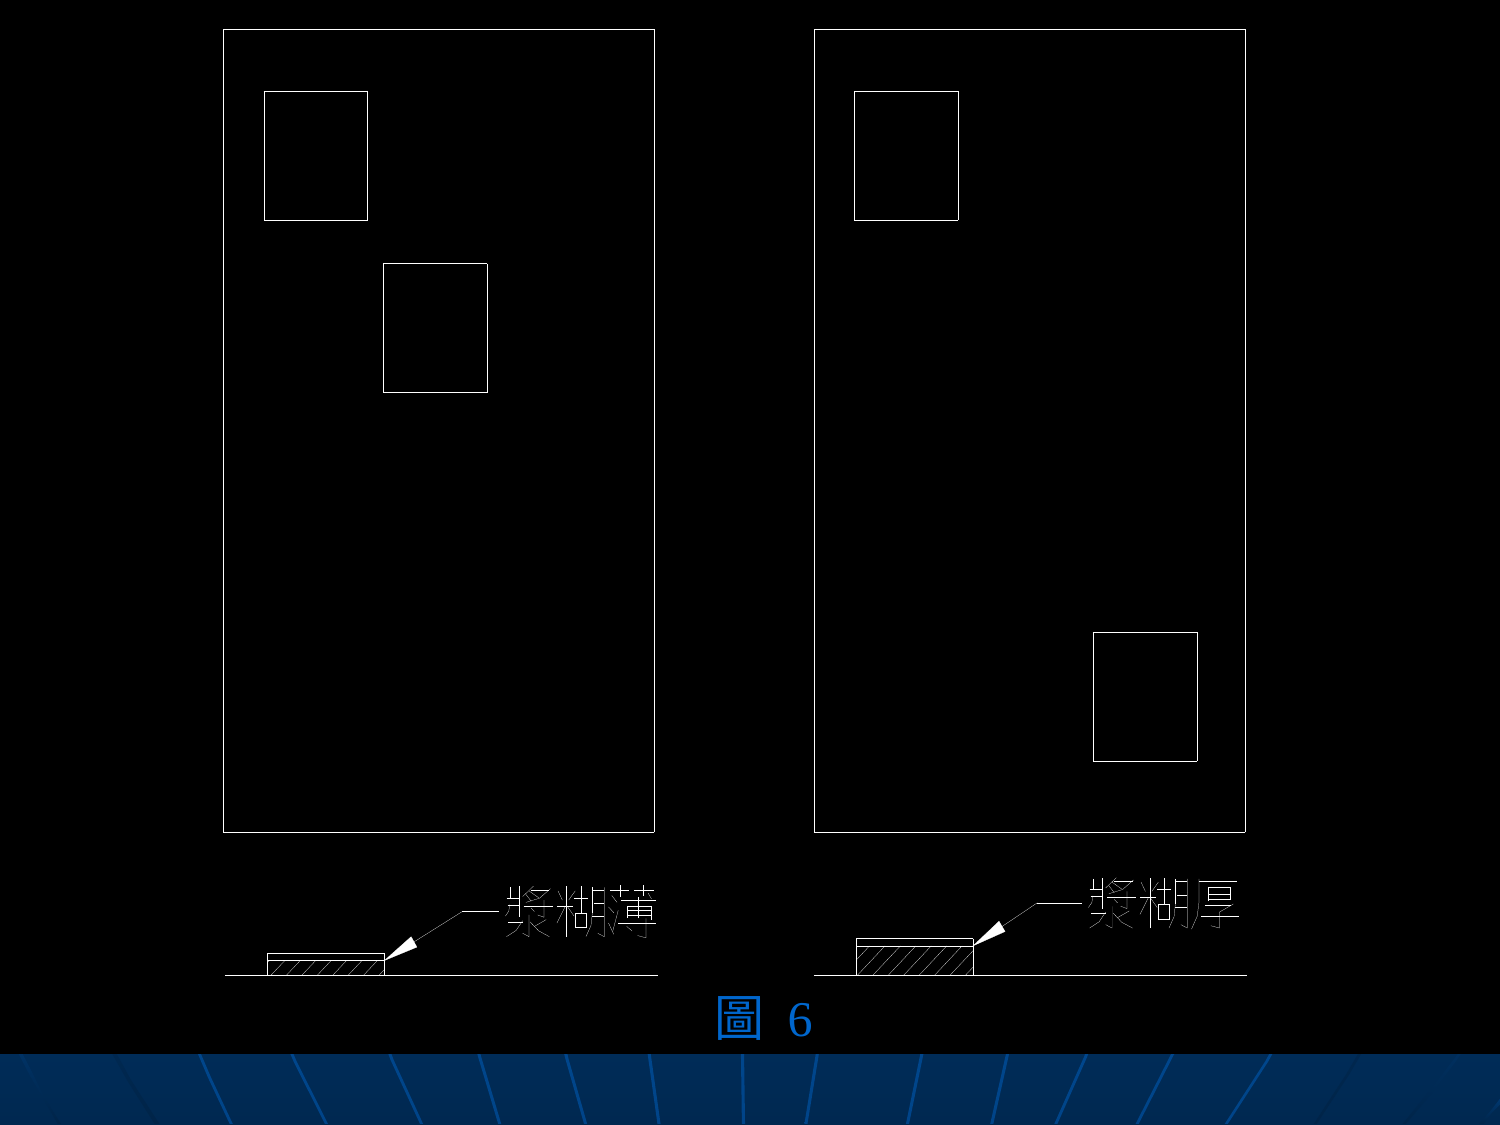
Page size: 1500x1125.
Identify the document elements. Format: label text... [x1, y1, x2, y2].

text_box <編號> [1074, 1054, 1426, 1100]
text_box 圖 6 [699, 979, 840, 1055]
chart [0, 0, 1500, 1054]
